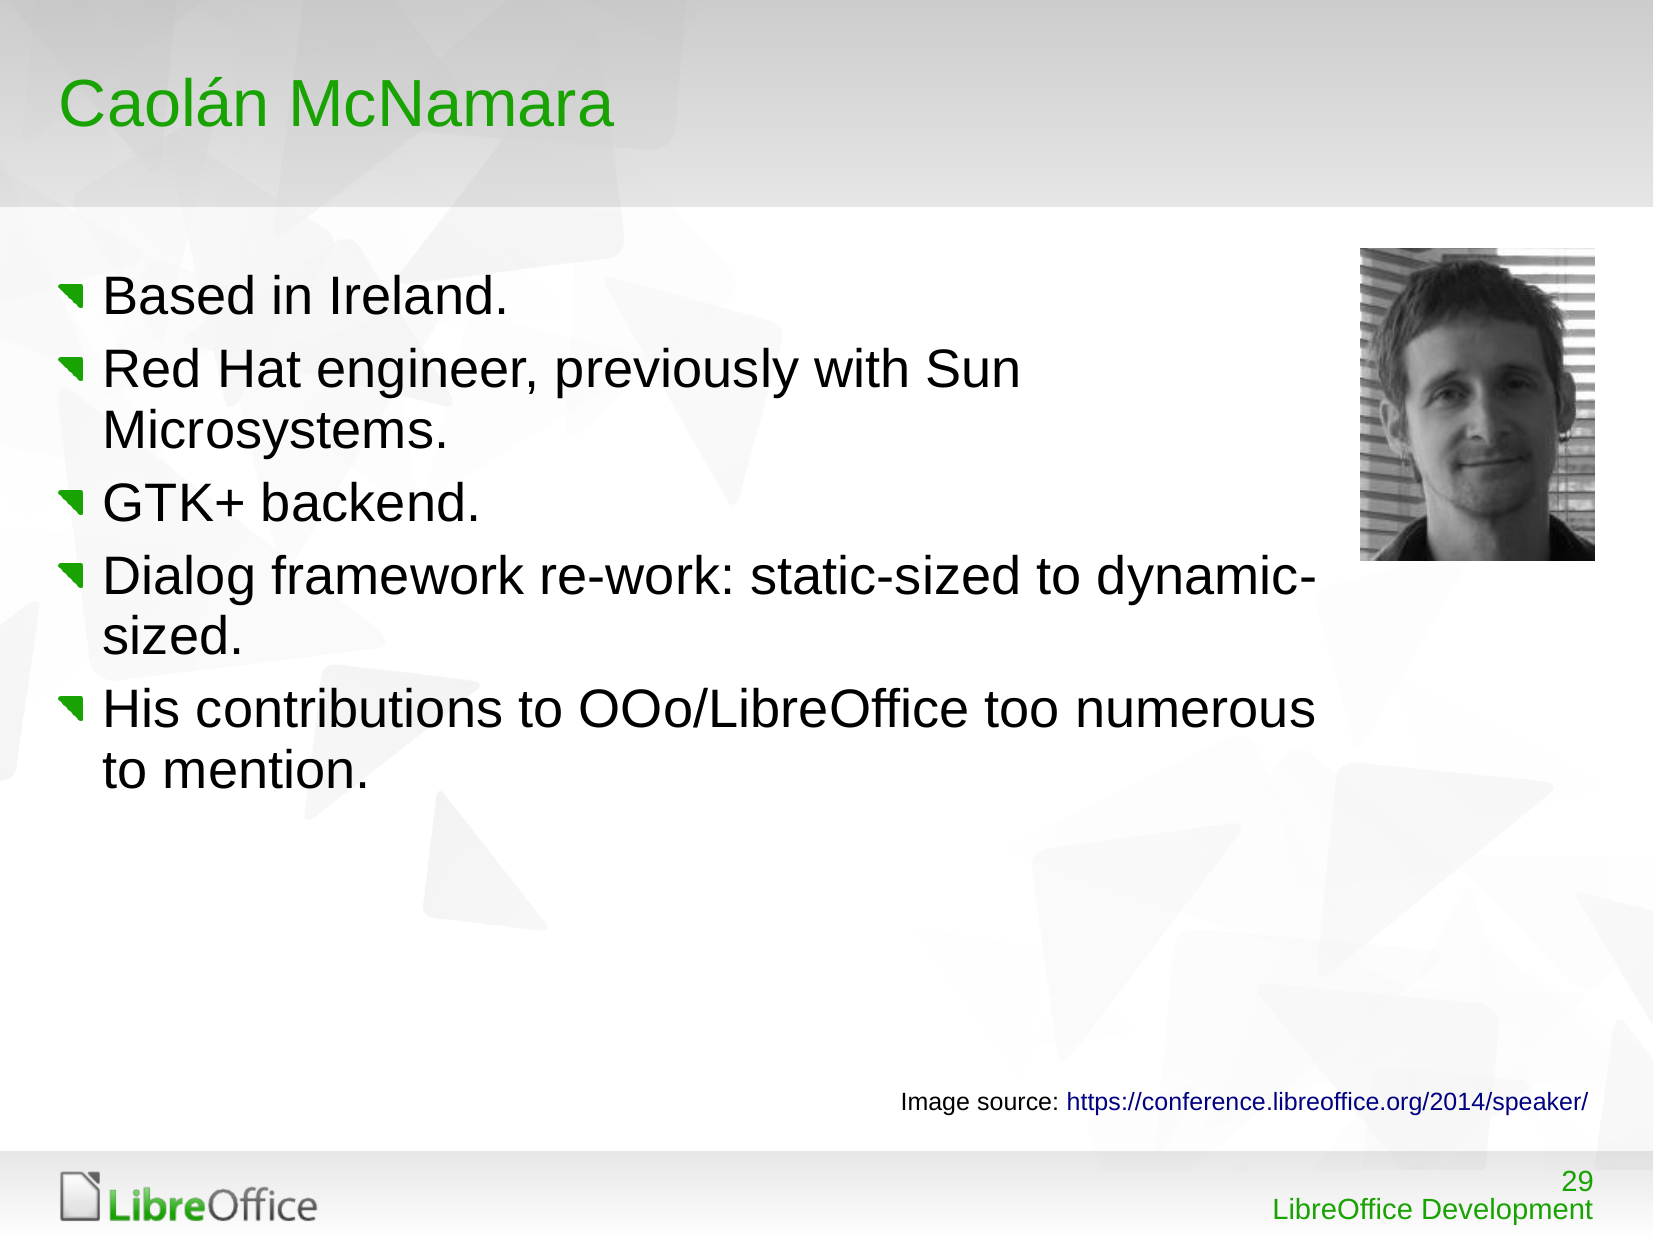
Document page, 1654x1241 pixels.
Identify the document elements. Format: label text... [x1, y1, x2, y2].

text_box Image source: https://conference.libreoffice.org/2014/speaker/ [885, 1080, 1605, 1124]
list Based in Ireland. Red Hat engineer, previously with Sun Microsystems. GTK+ backend. Dialog framework re-work: static-sized to dynamic-sized. His contributions to OOo/LibreOffice too numerous to mention. [58, 265, 1329, 986]
picture [41, 1152, 337, 1241]
picture [915, 248, 1653, 1170]
title Caolán McNamara [58, 29, 1594, 178]
picture [0, 0, 783, 931]
